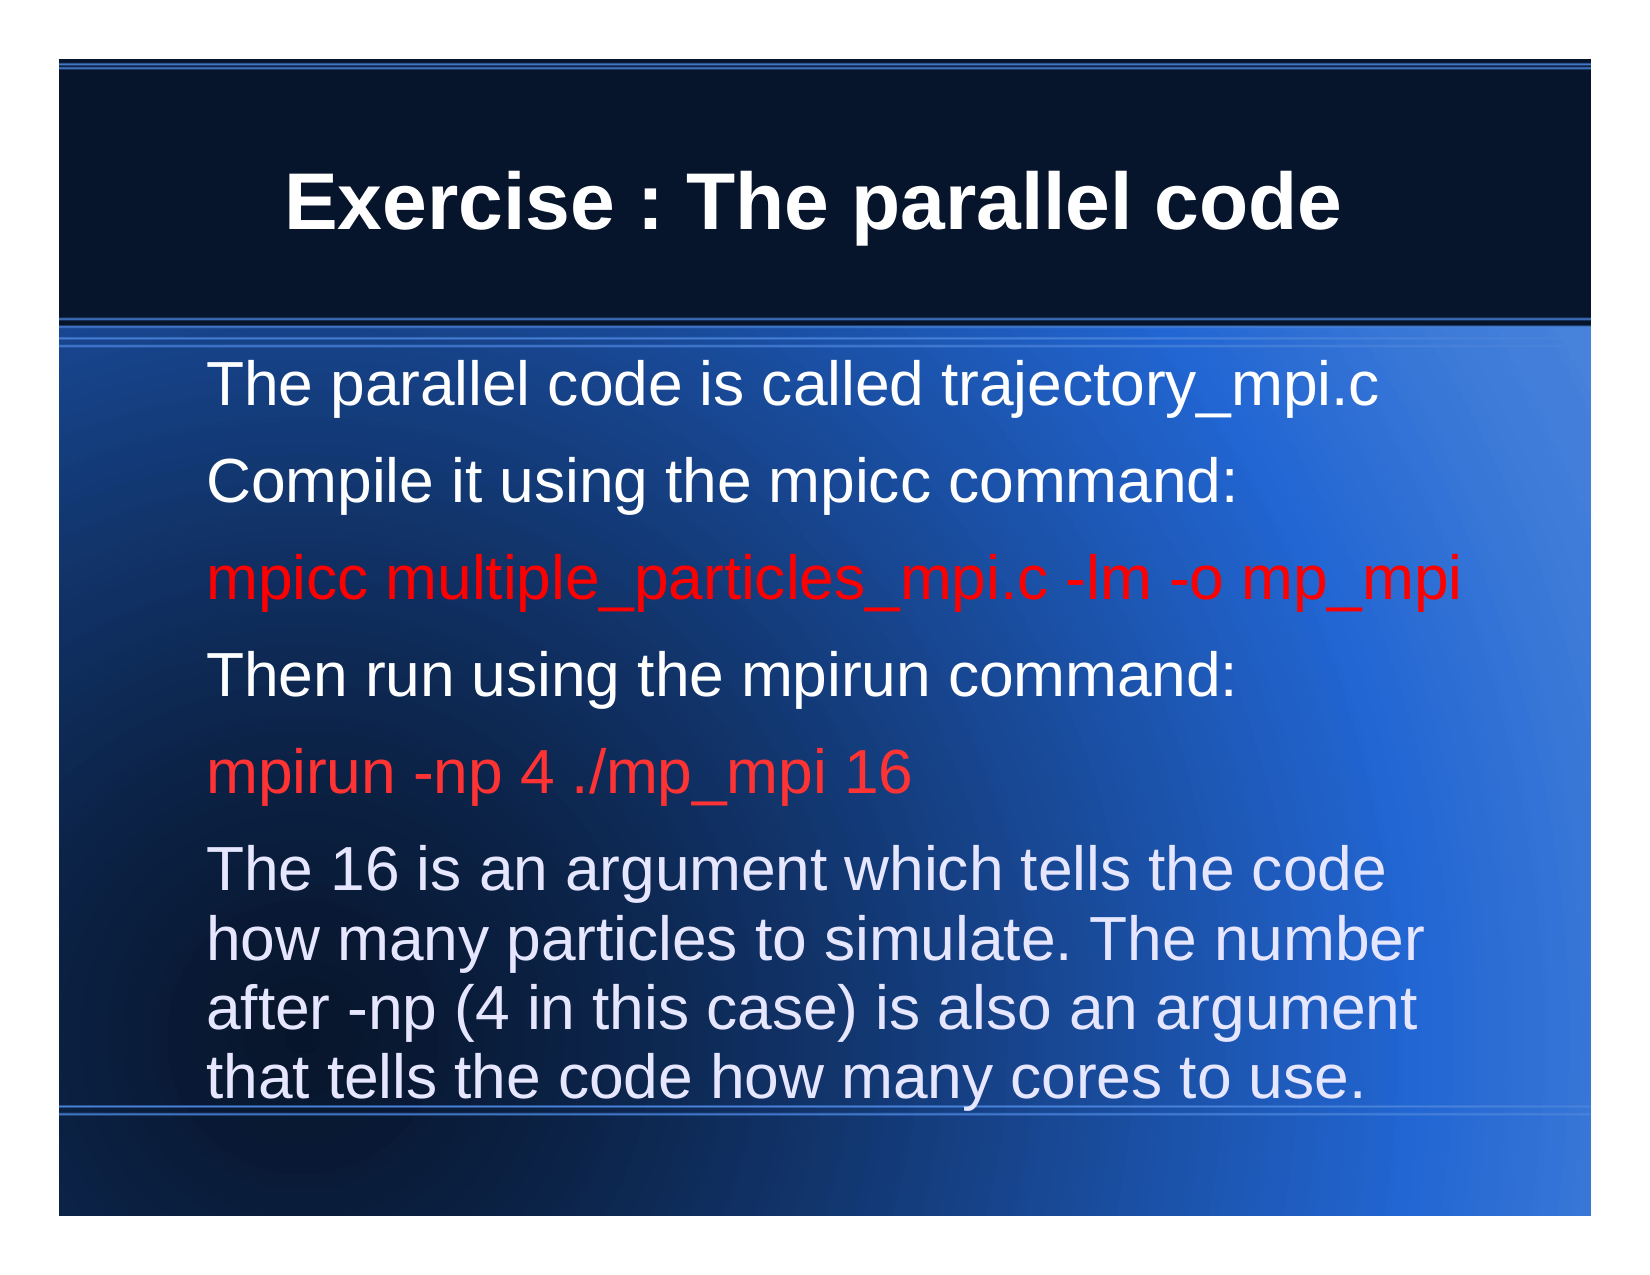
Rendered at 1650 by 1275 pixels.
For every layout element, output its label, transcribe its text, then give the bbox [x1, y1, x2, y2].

picture [59, 59, 1591, 1216]
title Exercise : The parallel code [135, 105, 1515, 299]
list The parallel code is called trajectory_mpi.c Compile it using the mpicc command: mpicc multiple_particles_mpi.c -lm -o mp_mpi Then run using the mpirun command: mpirun -np 4 ./mp_mpi 16 The 16 is an argument which tells the code how many particles to simulate. The number after -np (4 in this case) is also an argument that tells the code how many cores to use. [135, 349, 1515, 1115]
